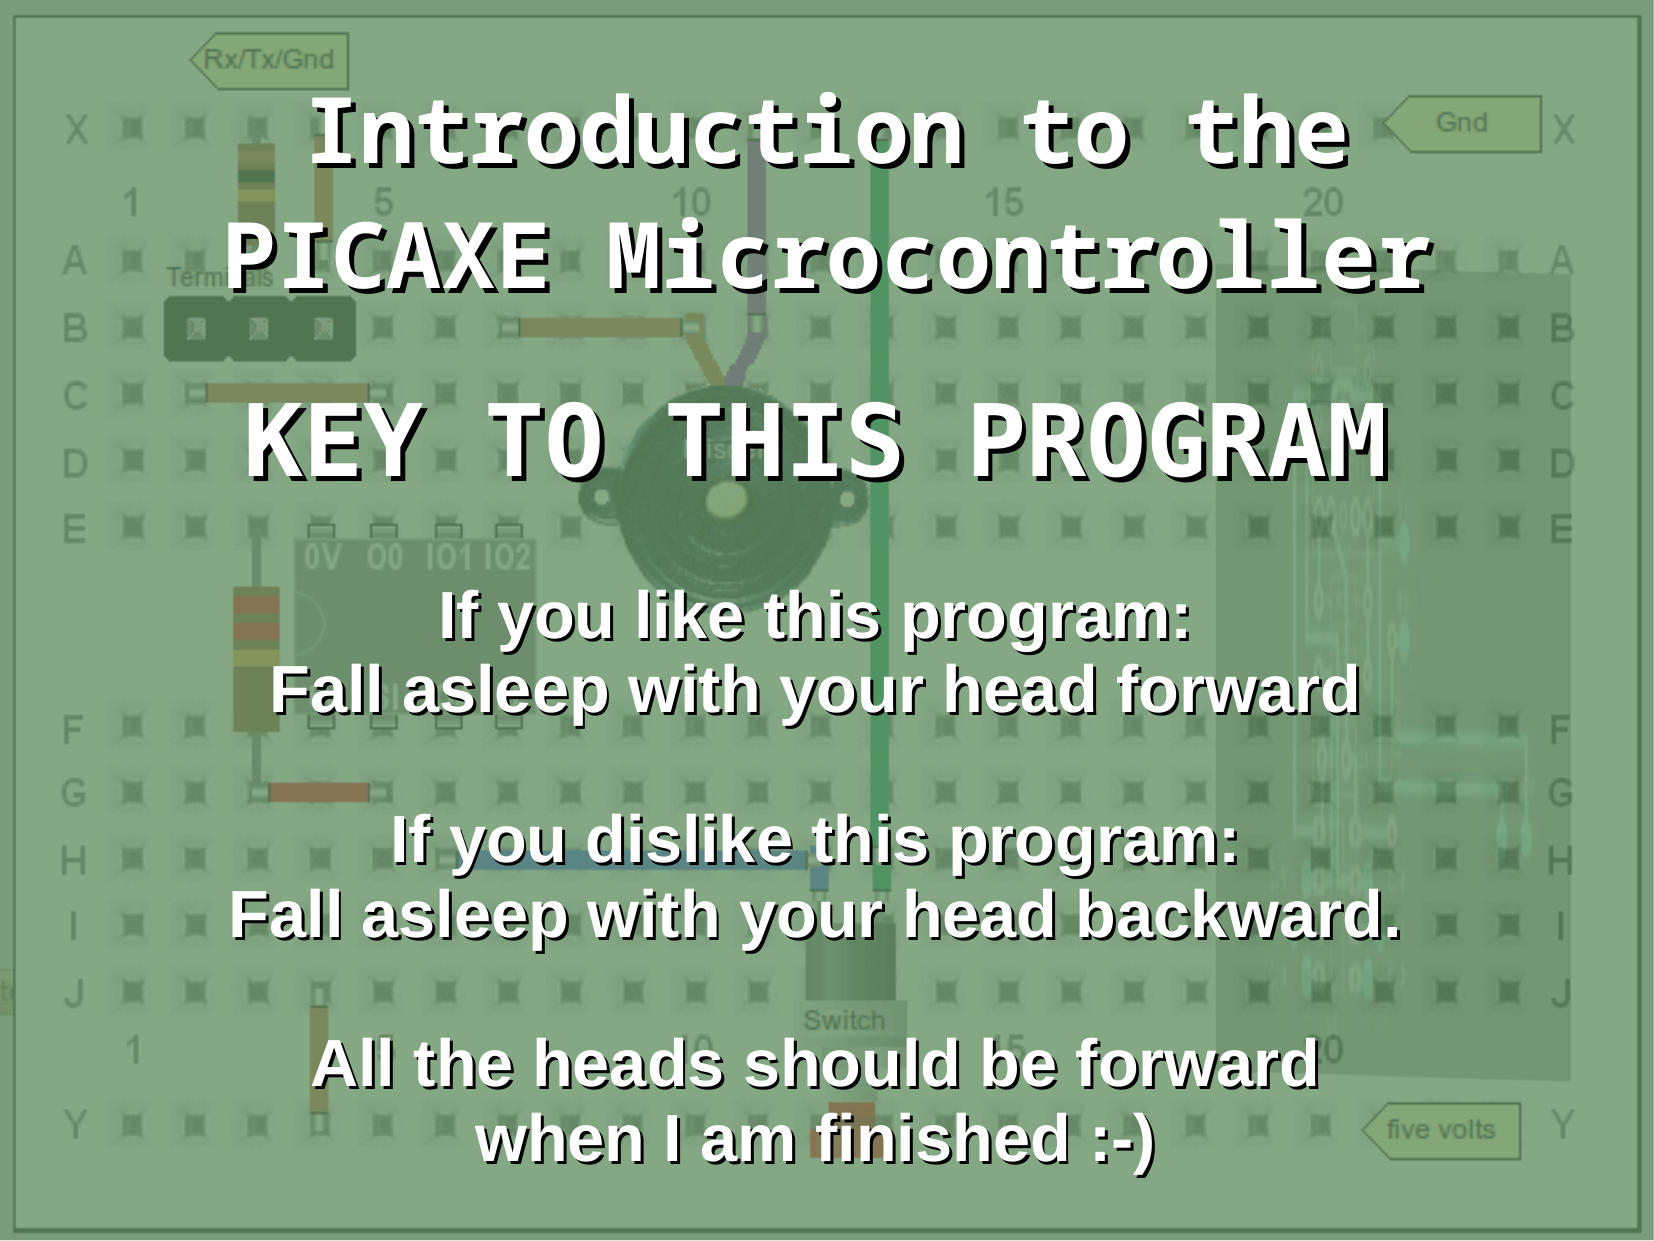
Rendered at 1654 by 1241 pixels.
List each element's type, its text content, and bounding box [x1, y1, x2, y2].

title Introduction to the PICAXE Microcontroller [82, 75, 1571, 306]
picture [0, 0, 1654, 1241]
subtitle KEY TO THIS PROGRAM If you like this program: Fall asleep with your head forward If you dislike this program: Fall asleep with your head backward. All the heads should be forward when I am finished :-) [71, 383, 1561, 1176]
